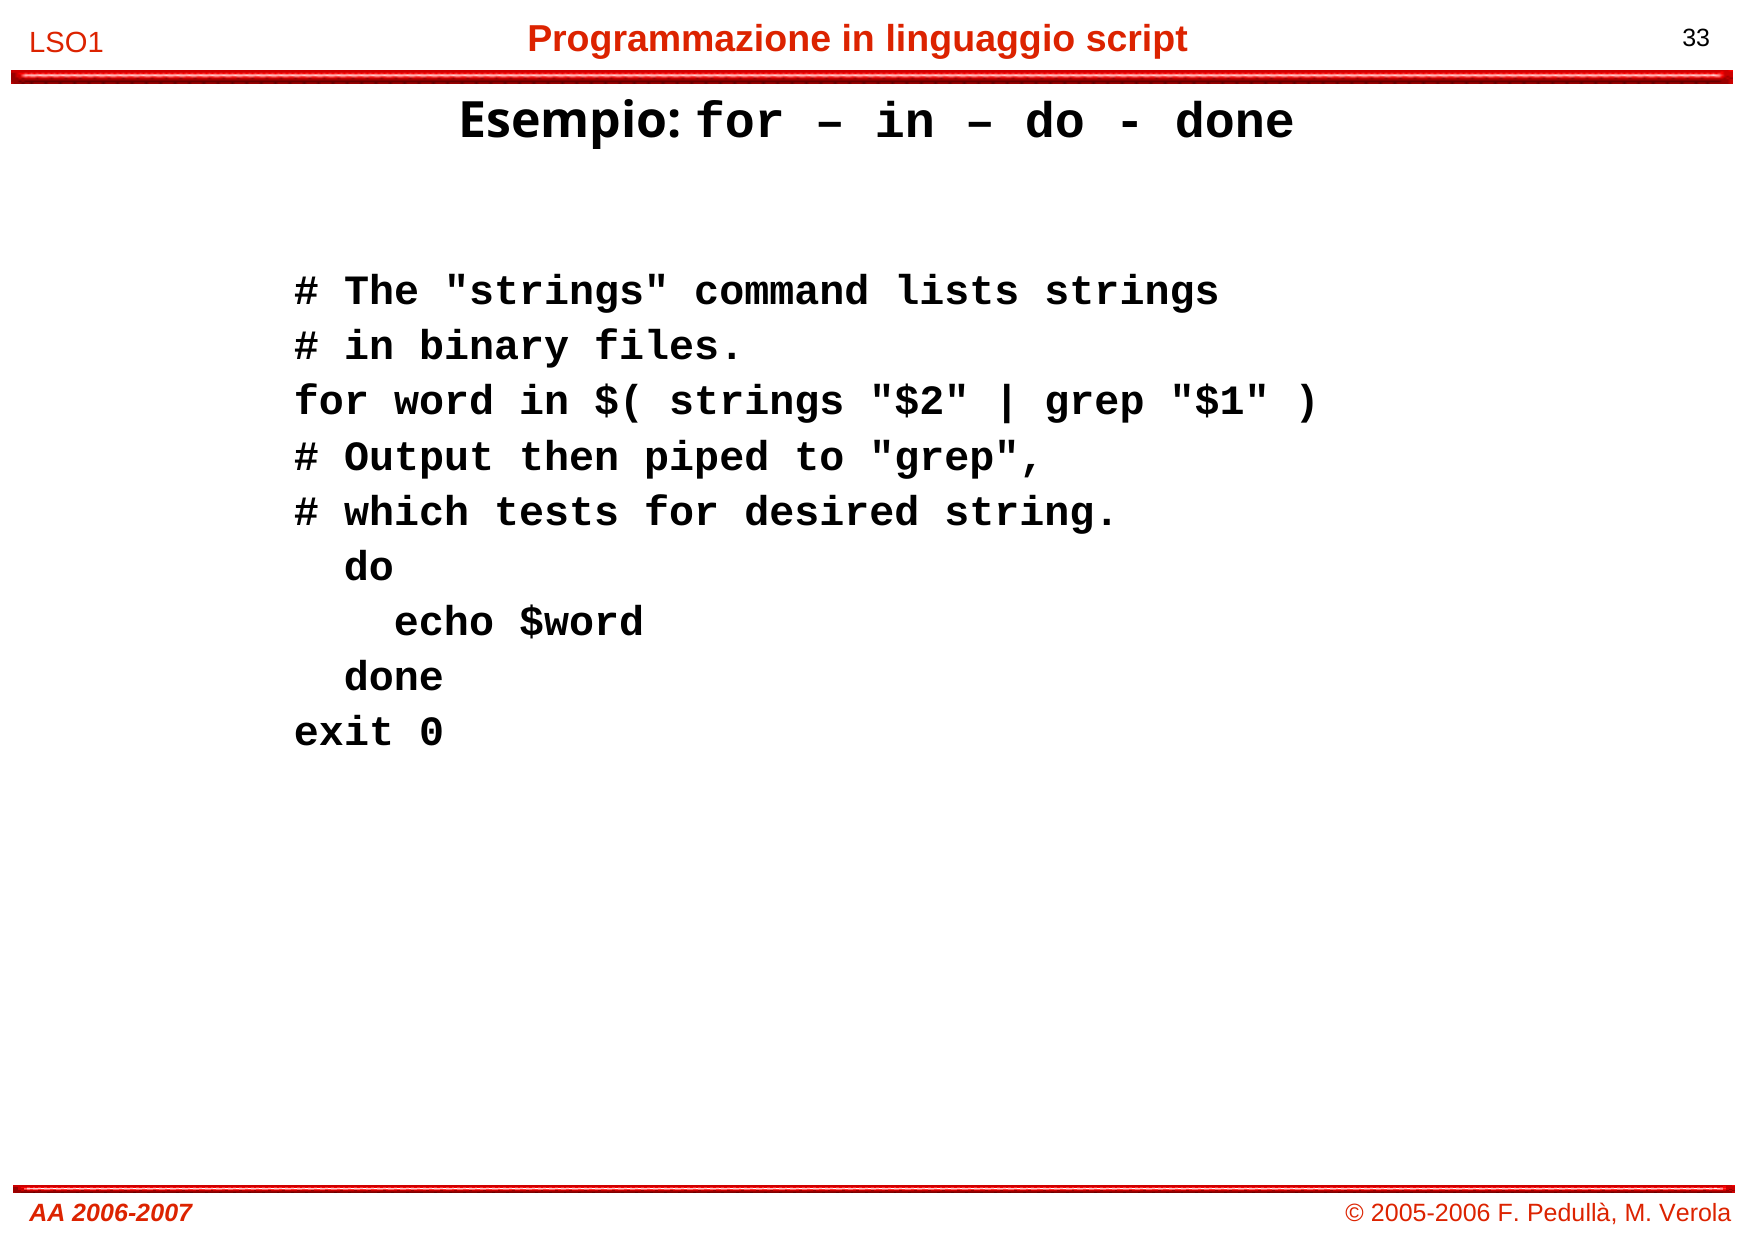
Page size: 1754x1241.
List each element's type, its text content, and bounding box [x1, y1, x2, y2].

list # The "strings" command lists strings # in binary files. for word in $( strings "$2" | grep "$1" ) # Output then piped to "grep", # which tests for desired string. do echo $word done exit 0 [279, 264, 1376, 1021]
title Esempio: for – in – do - done [428, 72, 1325, 168]
picture [11, 70, 1733, 84]
picture [13, 1185, 1735, 1193]
